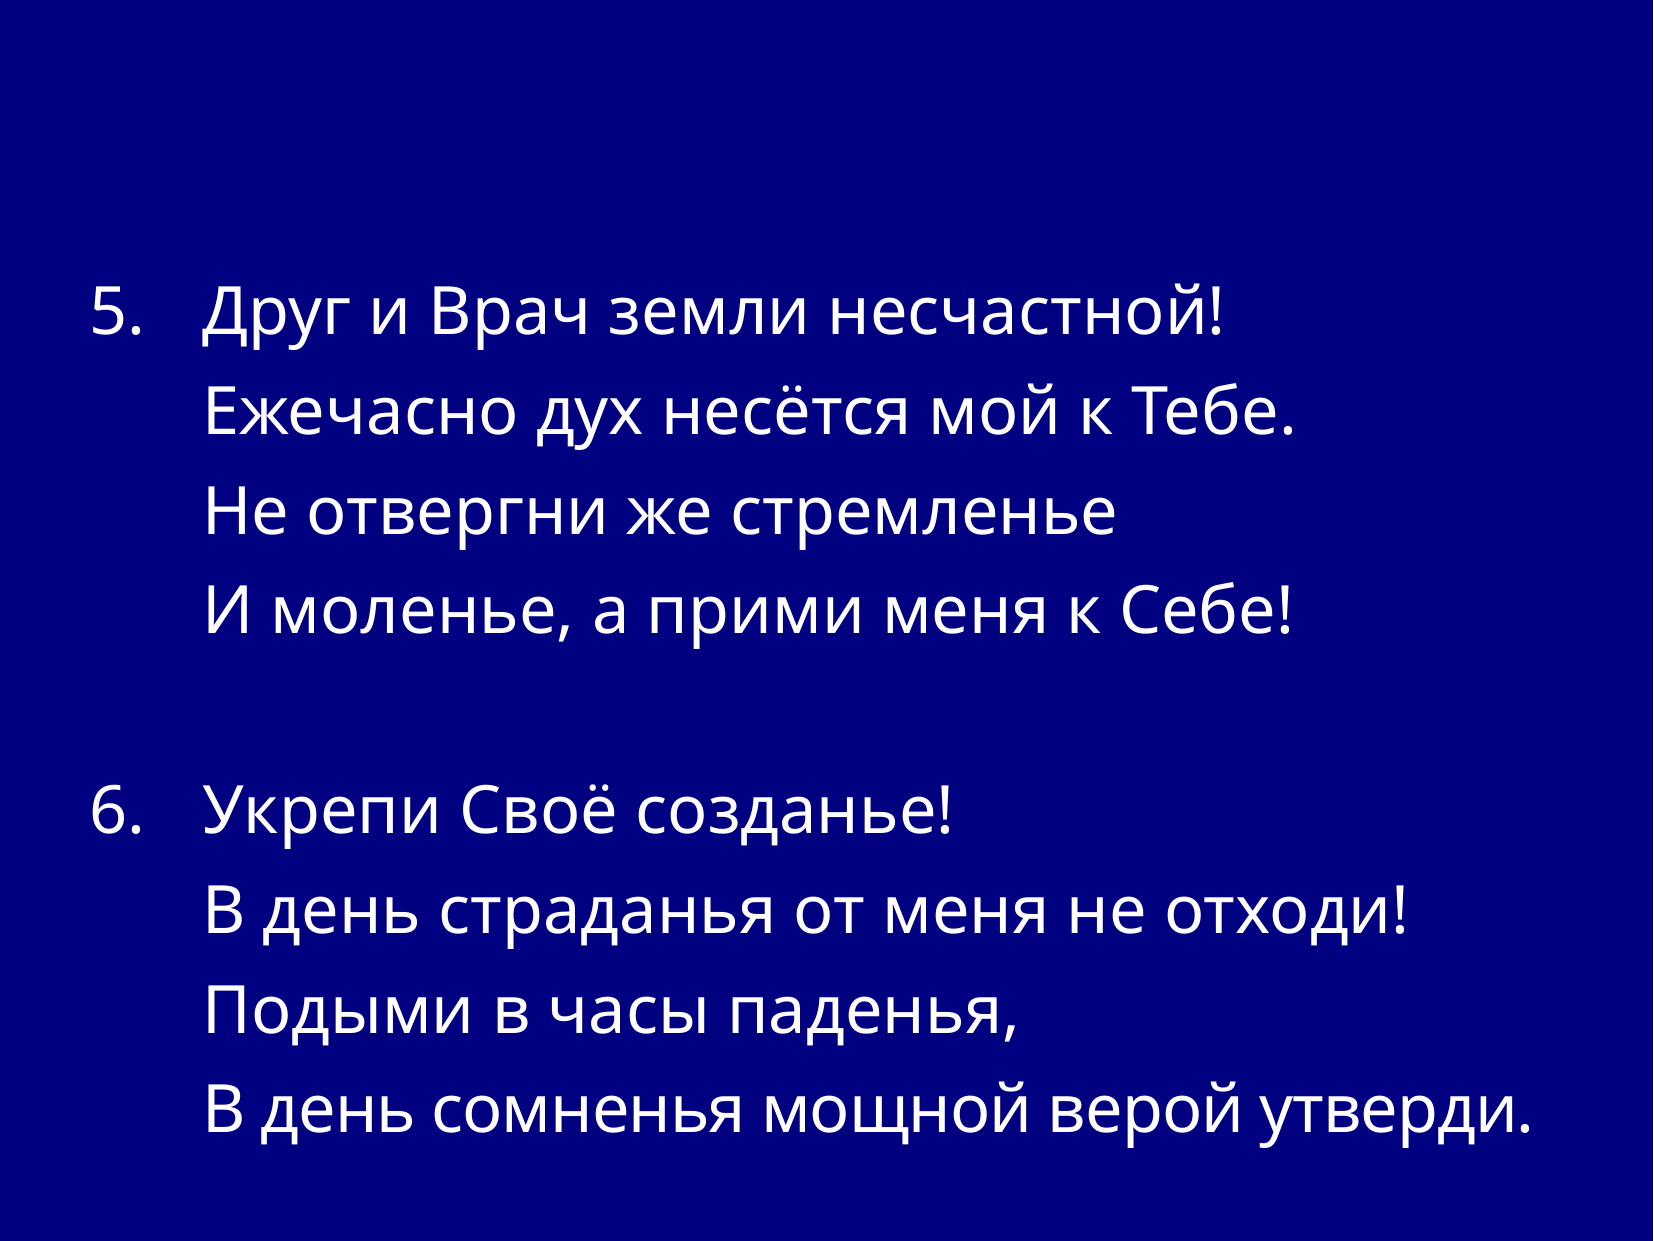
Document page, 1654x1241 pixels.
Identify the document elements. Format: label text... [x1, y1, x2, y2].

text_box 5. Друг и Врач земли несчастной! Ежечасно дух несётся мой к Тебе. Не отвергни же стремленье И моленье, а прими меня к Себе! 6. Укрепи Своё созданье! В день страданья от меня не отходи! Подыми в часы паденья, В день сомненья мощной верой утверди. [75, 56, 1653, 1163]
